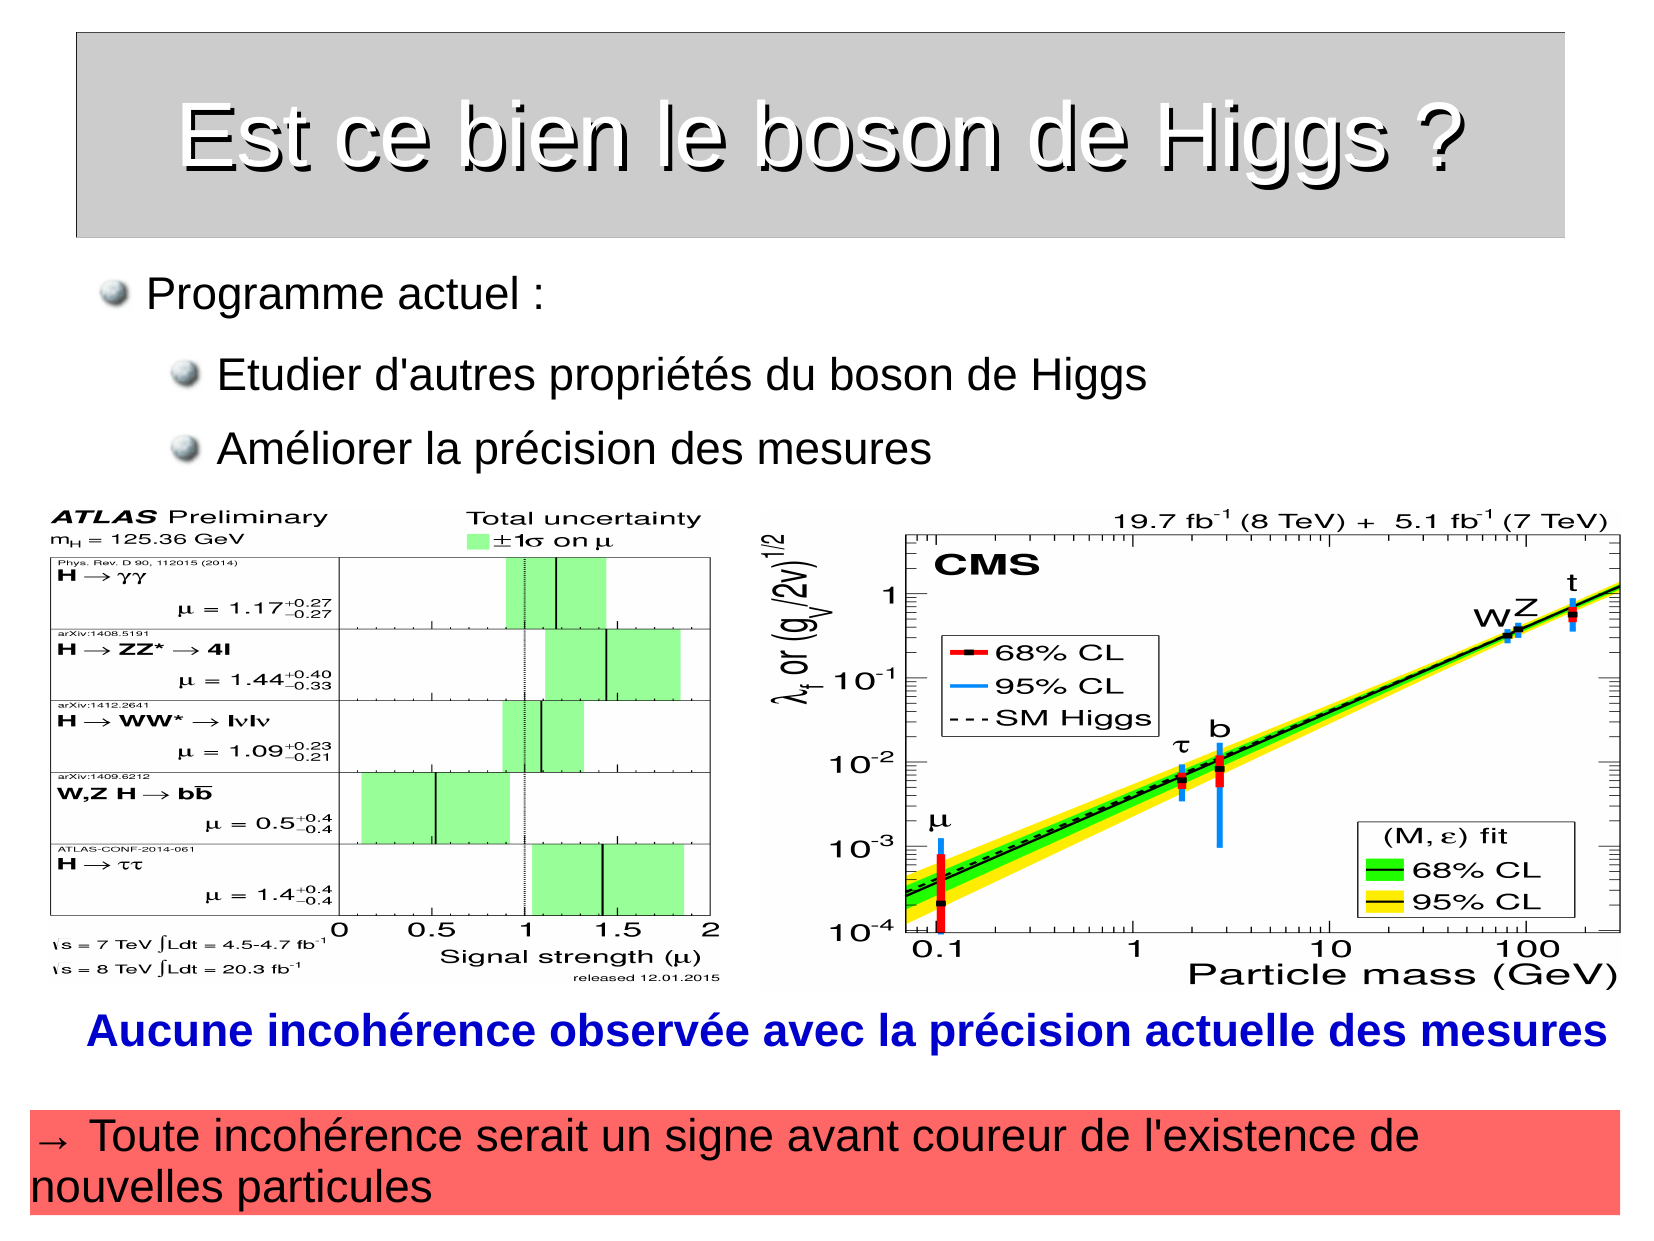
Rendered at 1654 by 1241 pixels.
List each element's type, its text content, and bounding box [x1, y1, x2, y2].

list Programme actuel : Etudier d'autres propriétés du boson de Higgs Améliorer la précision des mesures [75, 267, 1621, 346]
picture [163, 431, 206, 467]
picture [761, 509, 1621, 991]
title Est ce bien le boson de Higgs ? [76, 32, 1565, 238]
picture [163, 356, 206, 392]
picture [48, 509, 721, 982]
list → Toute incohérence serait un signe avant coureur de l'existence de nouvelles particules [30, 1110, 1621, 1216]
list Aucune incohérence observée avec la précision actuelle des mesures [15, 1005, 1621, 1066]
